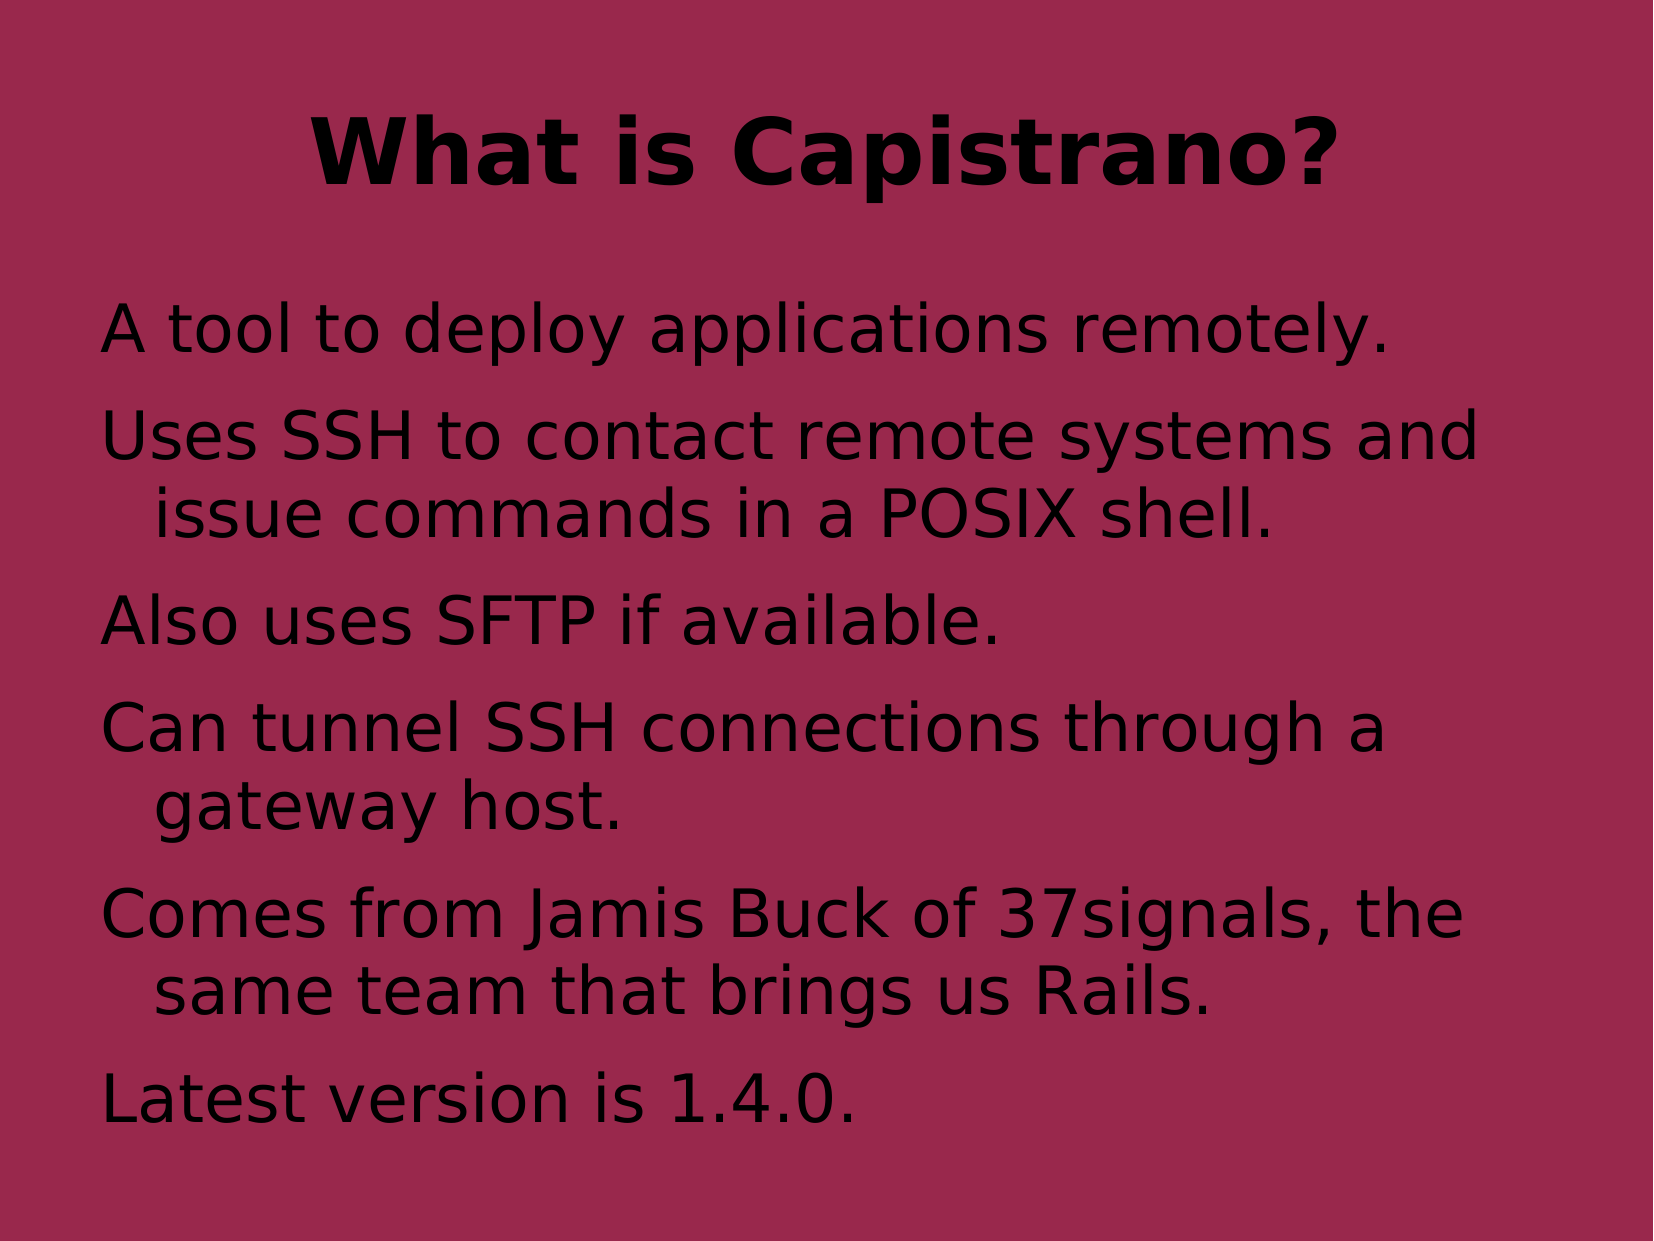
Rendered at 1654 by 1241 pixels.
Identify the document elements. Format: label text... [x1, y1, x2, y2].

title What is Capistrano? [82, 49, 1571, 257]
list A tool to deploy applications remotely. Uses SSH to contact remote systems and issue commands in a POSIX shell. Also uses SFTP if available. Can tunnel SSH connections through a gateway host. Comes from Jamis Buck of 37signals, the same team that brings us Rails. Latest version is 1.4.0. [82, 290, 1571, 1139]
